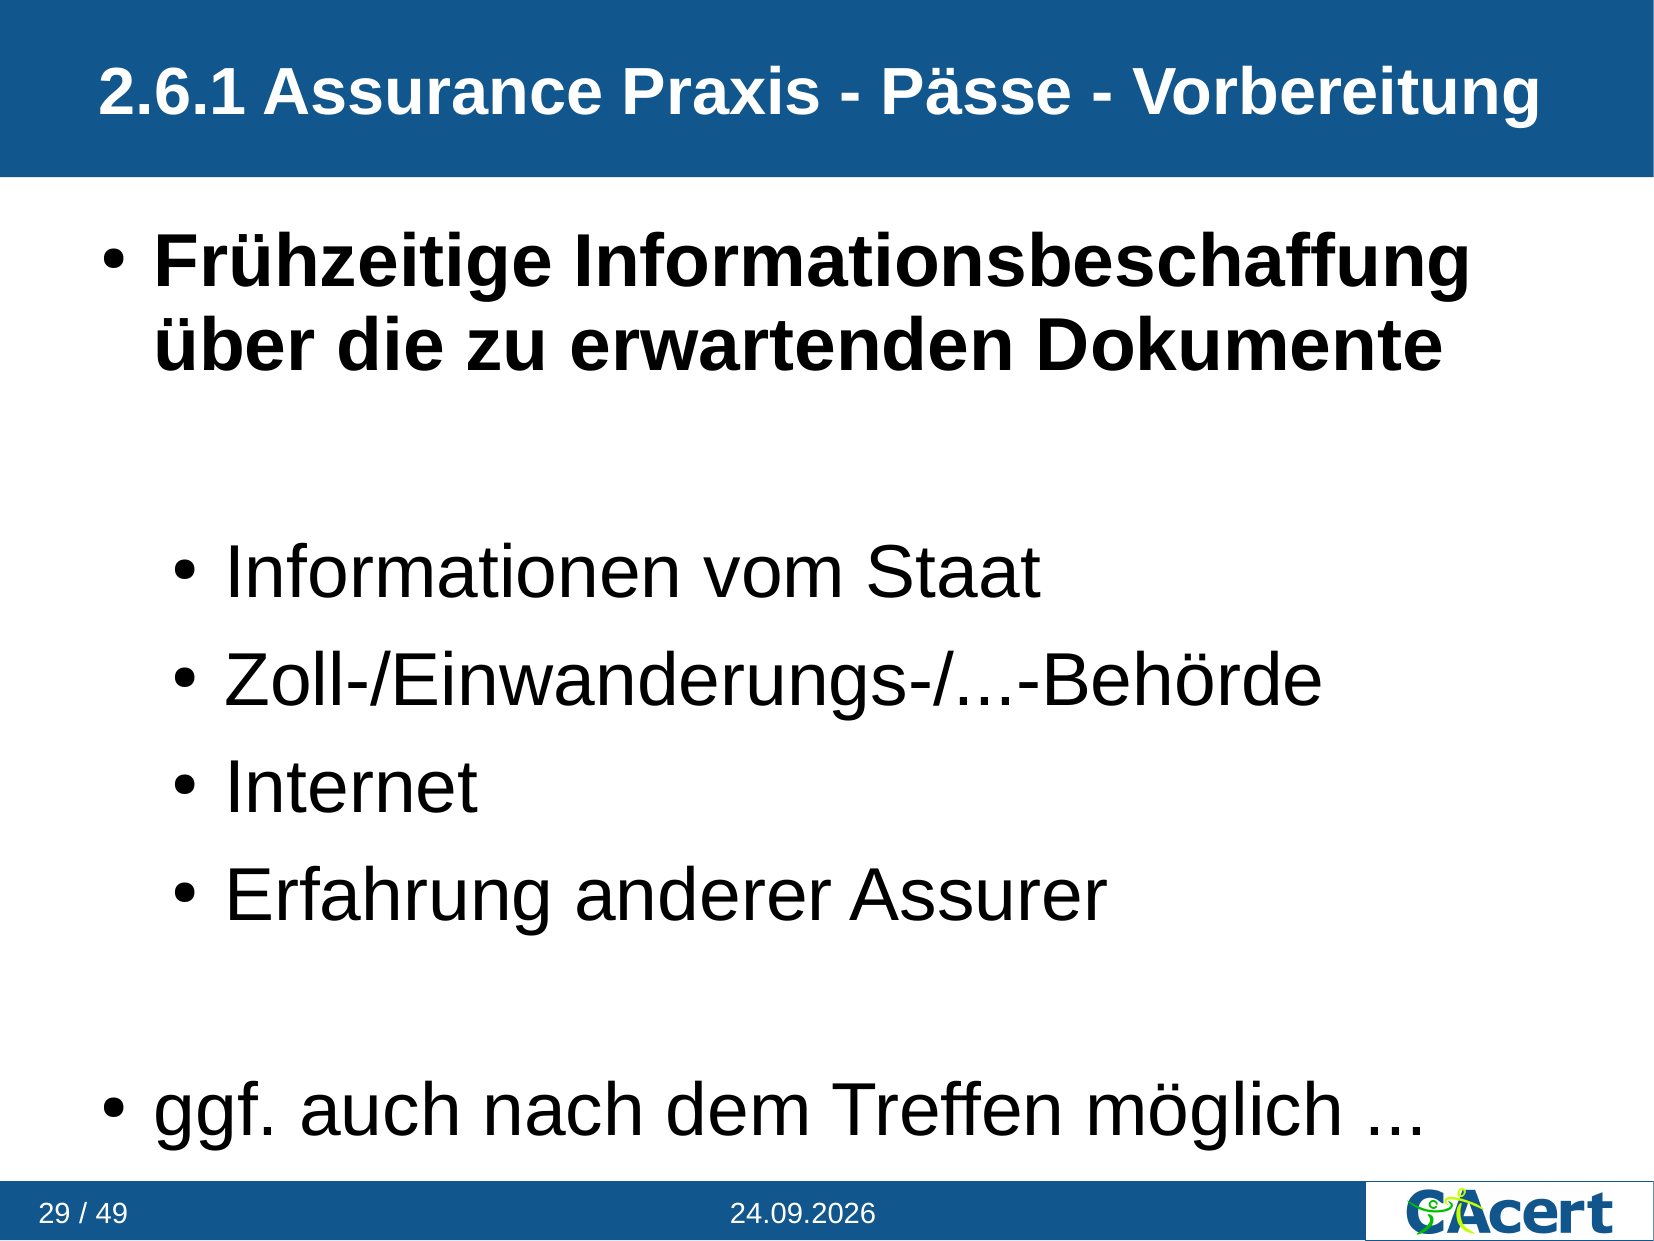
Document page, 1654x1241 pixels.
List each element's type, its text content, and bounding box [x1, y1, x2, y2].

title 2.6.1 Assurance Praxis - Pässe - Vorbereitung [76, 17, 1565, 166]
picture [1406, 1187, 1613, 1235]
list Frühzeitige Informationsbeschaffung über die zu erwartenden Dokumente Informationen vom Staat Zoll-/Einwanderungs-/...-Behörde Internet Erfahrung anderer Assurer ggf. auch nach dem Treffen möglich ... [82, 218, 1571, 1152]
